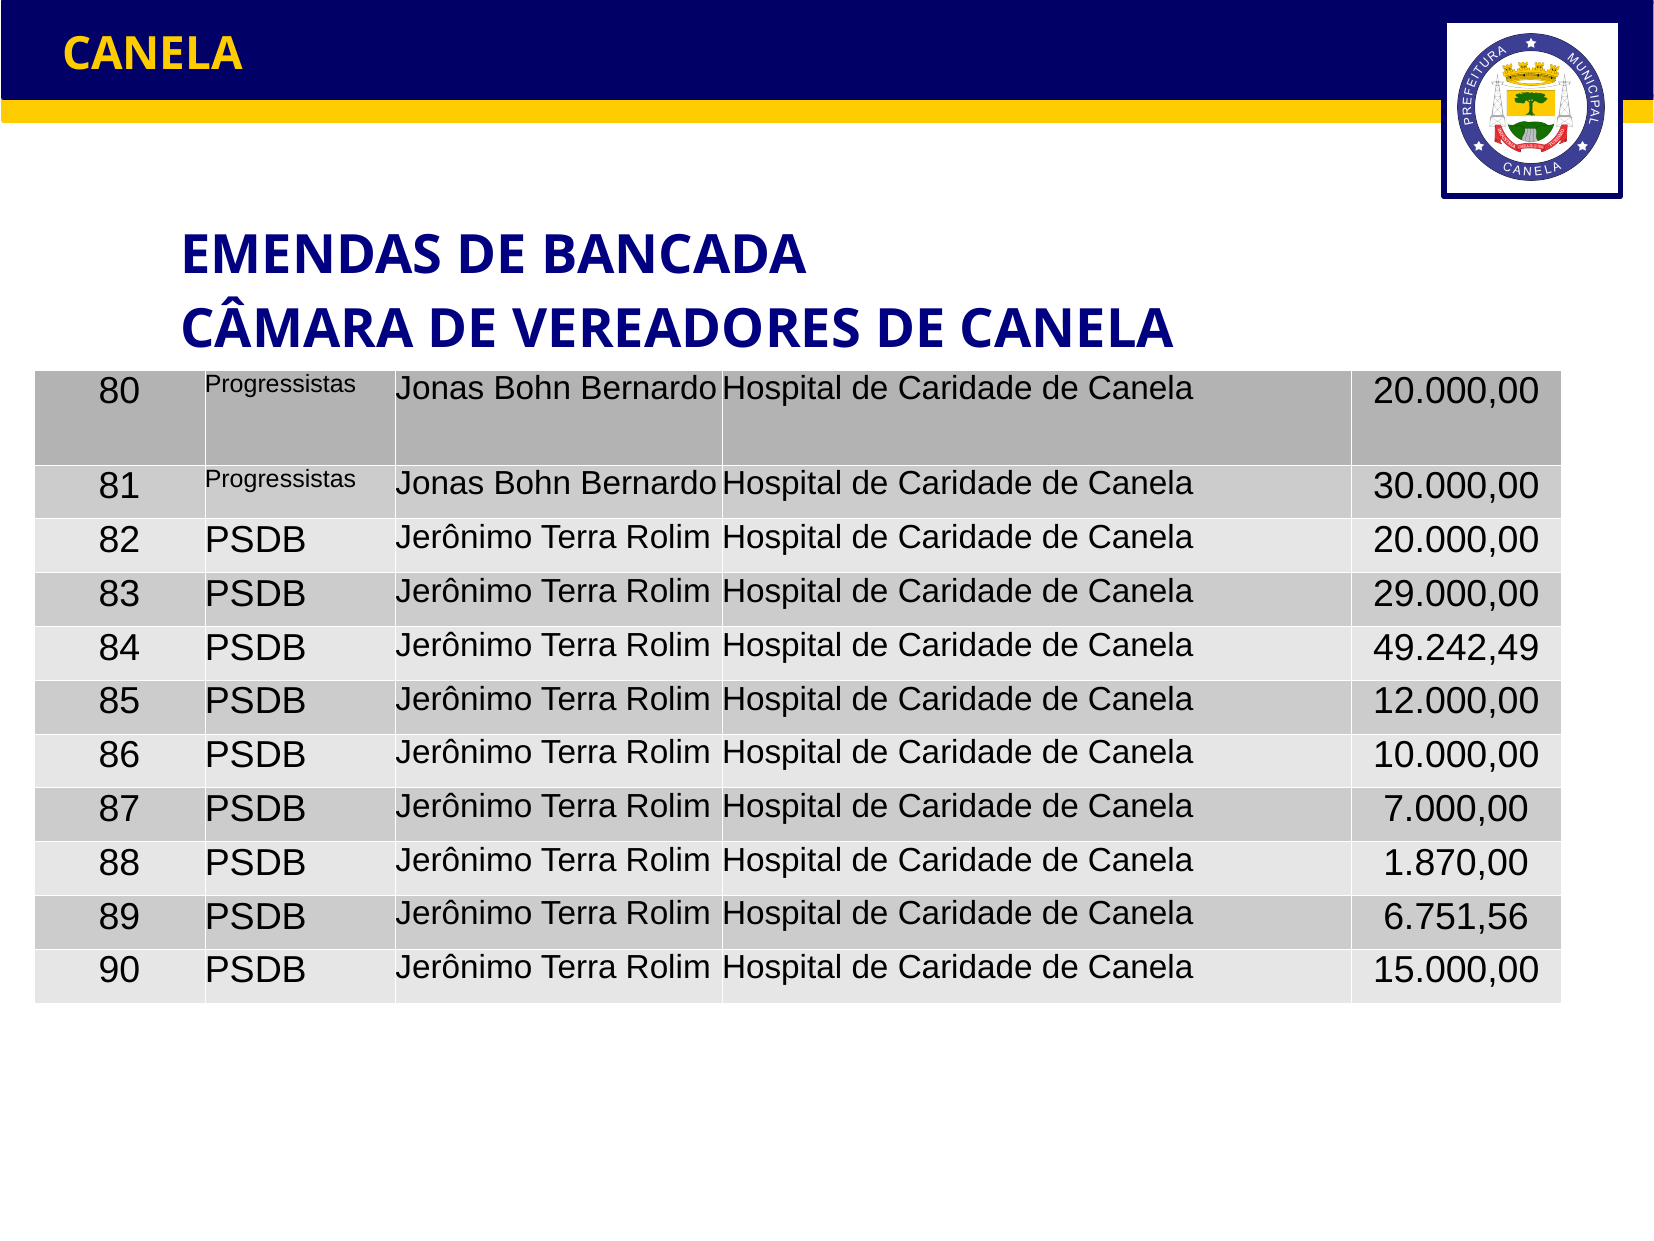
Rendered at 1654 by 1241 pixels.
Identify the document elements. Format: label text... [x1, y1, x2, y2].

table_cell PSDB [206, 735, 395, 787]
table_cell Progressistas [206, 466, 395, 518]
table_header Jonas Bohn Bernardo [396, 371, 722, 465]
table_cell Hospital de Caridade de Canela [723, 735, 1351, 787]
table_cell PSDB [206, 788, 395, 841]
table_cell Jerônimo Terra Rolim [396, 681, 722, 734]
table_cell PSDB [206, 950, 395, 1003]
table_cell Jerônimo Terra Rolim [396, 519, 722, 572]
table_header Hospital de Caridade de Canela [723, 371, 1351, 465]
picture [1457, 33, 1605, 181]
table_header 80 [35, 371, 205, 465]
table_cell Jonas Bohn Bernardo [396, 466, 722, 518]
table_cell Jerônimo Terra Rolim [396, 627, 722, 680]
table_cell Jerônimo Terra Rolim [396, 573, 722, 626]
table_cell Jerônimo Terra Rolim [396, 896, 722, 949]
text_box CANELA [47, 13, 853, 93]
table_cell PSDB [206, 896, 395, 949]
table_cell Jerônimo Terra Rolim [396, 788, 722, 841]
table_cell Hospital de Caridade de Canela [723, 466, 1351, 518]
table_cell 81 [35, 466, 205, 518]
table_cell 7.000,00 [1352, 788, 1561, 841]
table_cell PSDB [206, 842, 395, 895]
table_cell 85 [35, 681, 205, 734]
text_box EMENDAS DE BANCADA CÂMARA DE VEREADORES DE CANELA [165, 208, 1441, 344]
table_cell 89 [35, 896, 205, 949]
table_cell 29.000,00 [1352, 573, 1561, 626]
table_cell 1.870,00 [1352, 842, 1561, 895]
table_cell 82 [35, 519, 205, 572]
table_cell 88 [35, 842, 205, 895]
text_box [3, 0, 1654, 197]
table_cell Hospital de Caridade de Canela [723, 627, 1351, 680]
table_cell 30.000,00 [1352, 466, 1561, 518]
table_cell Jerônimo Terra Rolim [396, 842, 722, 895]
table_cell 6.751,56 [1352, 896, 1561, 949]
table_cell Hospital de Caridade de Canela [723, 573, 1351, 626]
table_cell 86 [35, 735, 205, 787]
table_cell 87 [35, 788, 205, 841]
table_cell PSDB [206, 627, 395, 680]
table_cell Jerônimo Terra Rolim [396, 735, 722, 787]
table_cell Hospital de Caridade de Canela [723, 681, 1351, 734]
table_cell 49.242,49 [1352, 627, 1561, 680]
table_cell PSDB [206, 681, 395, 734]
table_cell 83 [35, 573, 205, 626]
table_cell 84 [35, 627, 205, 680]
table_cell Hospital de Caridade de Canela [723, 896, 1351, 949]
table_cell 10.000,00 [1352, 735, 1561, 787]
table_cell PSDB [206, 573, 395, 626]
table_header 20.000,00 [1352, 371, 1561, 465]
table_cell 90 [35, 950, 205, 1003]
table_cell Hospital de Caridade de Canela [723, 519, 1351, 572]
table_cell Hospital de Caridade de Canela [723, 842, 1351, 895]
table_cell 15.000,00 [1352, 950, 1561, 1003]
table_header Progressistas [206, 371, 395, 465]
table_cell PSDB [206, 519, 395, 572]
table_cell Hospital de Caridade de Canela [723, 788, 1351, 841]
table_cell Jerônimo Terra Rolim [396, 950, 722, 1003]
table_cell 12.000,00 [1352, 681, 1561, 734]
table_cell Hospital de Caridade de Canela [723, 950, 1351, 1003]
table_cell 20.000,00 [1352, 519, 1561, 572]
